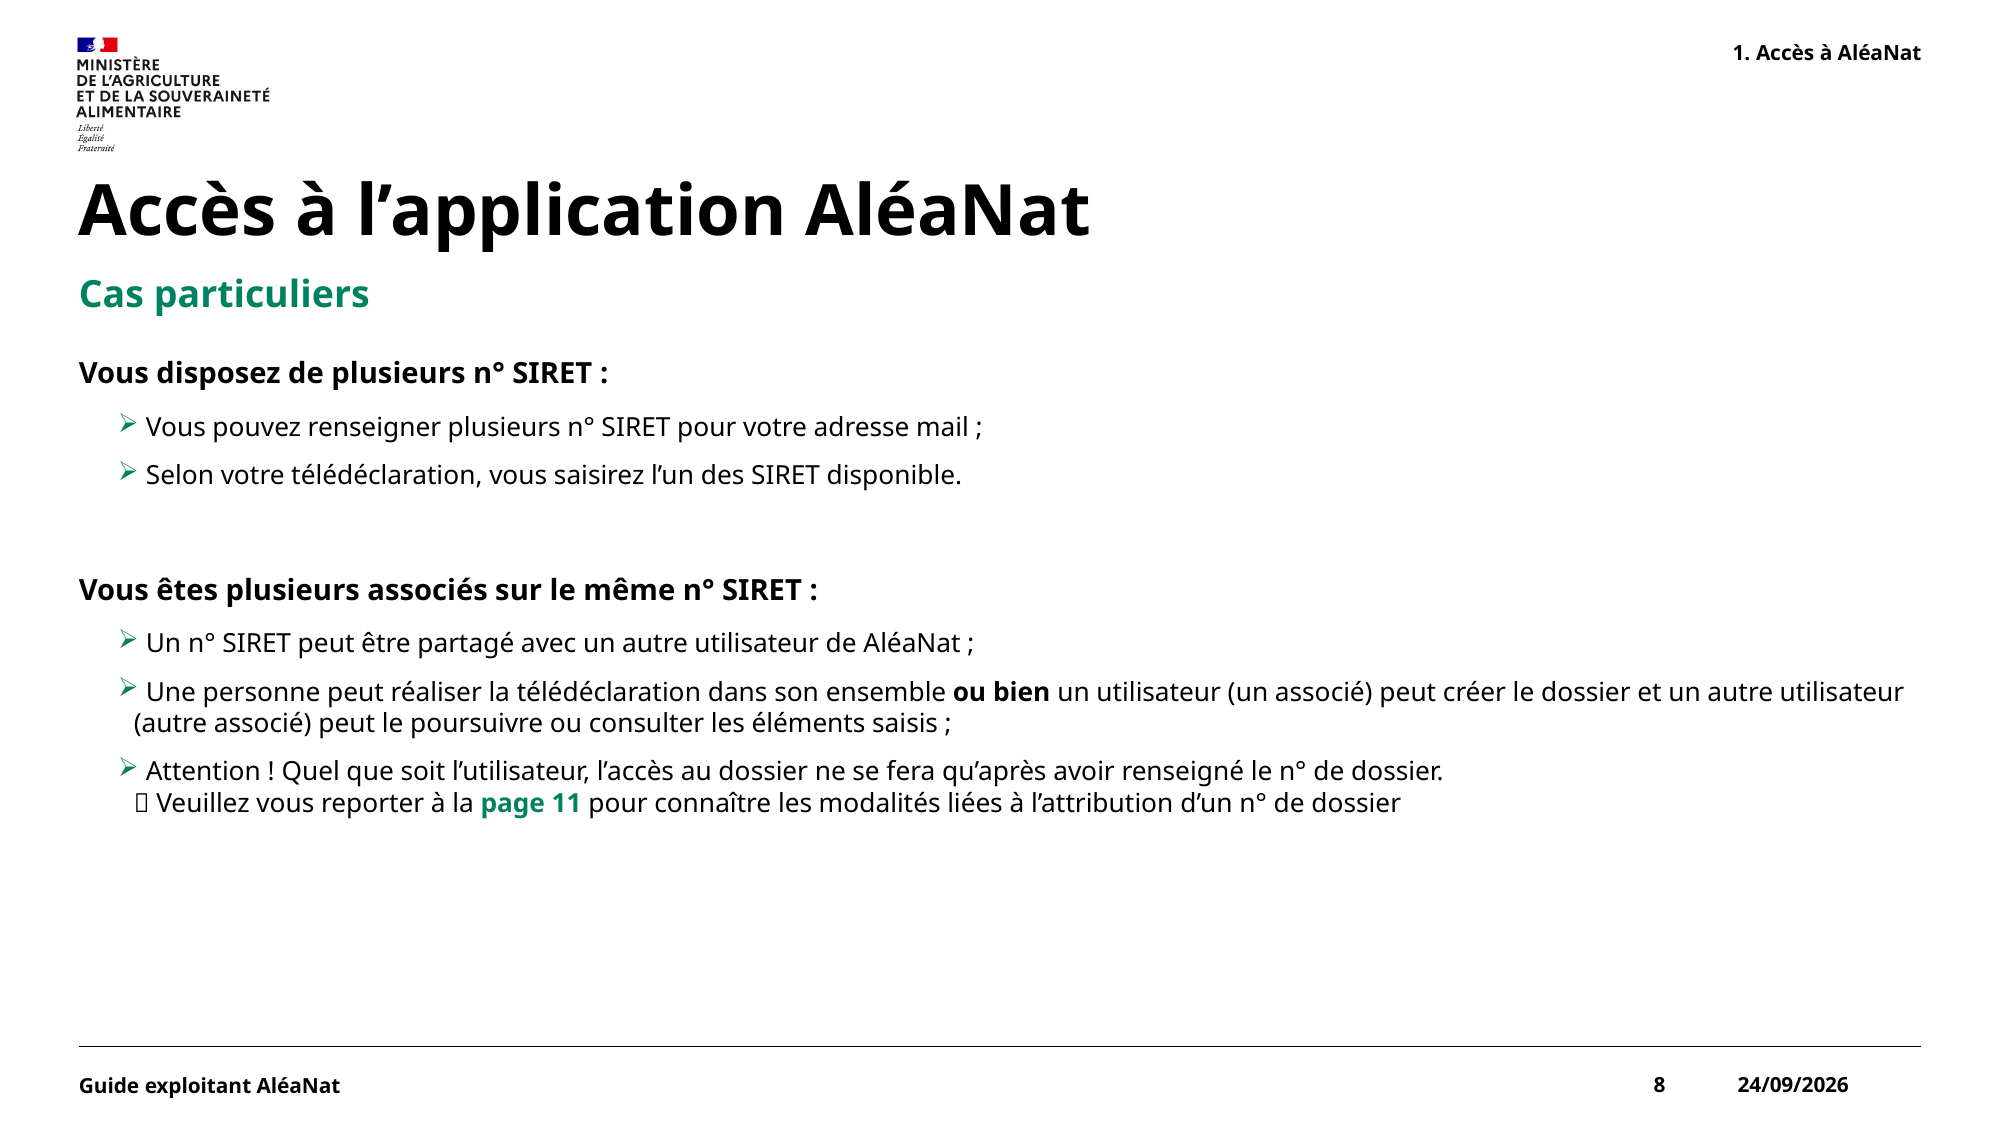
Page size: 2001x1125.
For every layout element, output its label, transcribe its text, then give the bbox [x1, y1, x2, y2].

list Cas particuliers [78, 270, 1922, 344]
footer Guide exploitant AléaNat [78, 1046, 1371, 1125]
list Accès à AléaNat [724, 39, 1922, 119]
title Accès à l’application AléaNat [78, 165, 1922, 260]
list Vous disposez de plusieurs n° SIRET : Vous pouvez renseigner plusieurs n° SIRET pour votre adresse mail ; Selon votre télédéclaration, vous saisirez l’un des SIRET disponible. Vous êtes plusieurs associés sur le même n° SIRET : Un n° SIRET peut être partagé avec un autre utilisateur de AléaNat ; Une personne peut réaliser la télédéclaration dans son ensemble ou bien un utilisateur (un associé) peut créer le dossier et un autre utilisateur (autre associé) peut le poursuivre ou consulter les éléments saisis ; Attention ! Quel que soit l’utilisateur, l’accès au dossier ne se fera qu’après avoir renseigné le n° de dossier.  Veuillez vous reporter à la page 11 pour connaître les modalités liées à l’attribution d’un n° de dossier [78, 354, 1922, 1034]
picture [63, 23, 284, 165]
